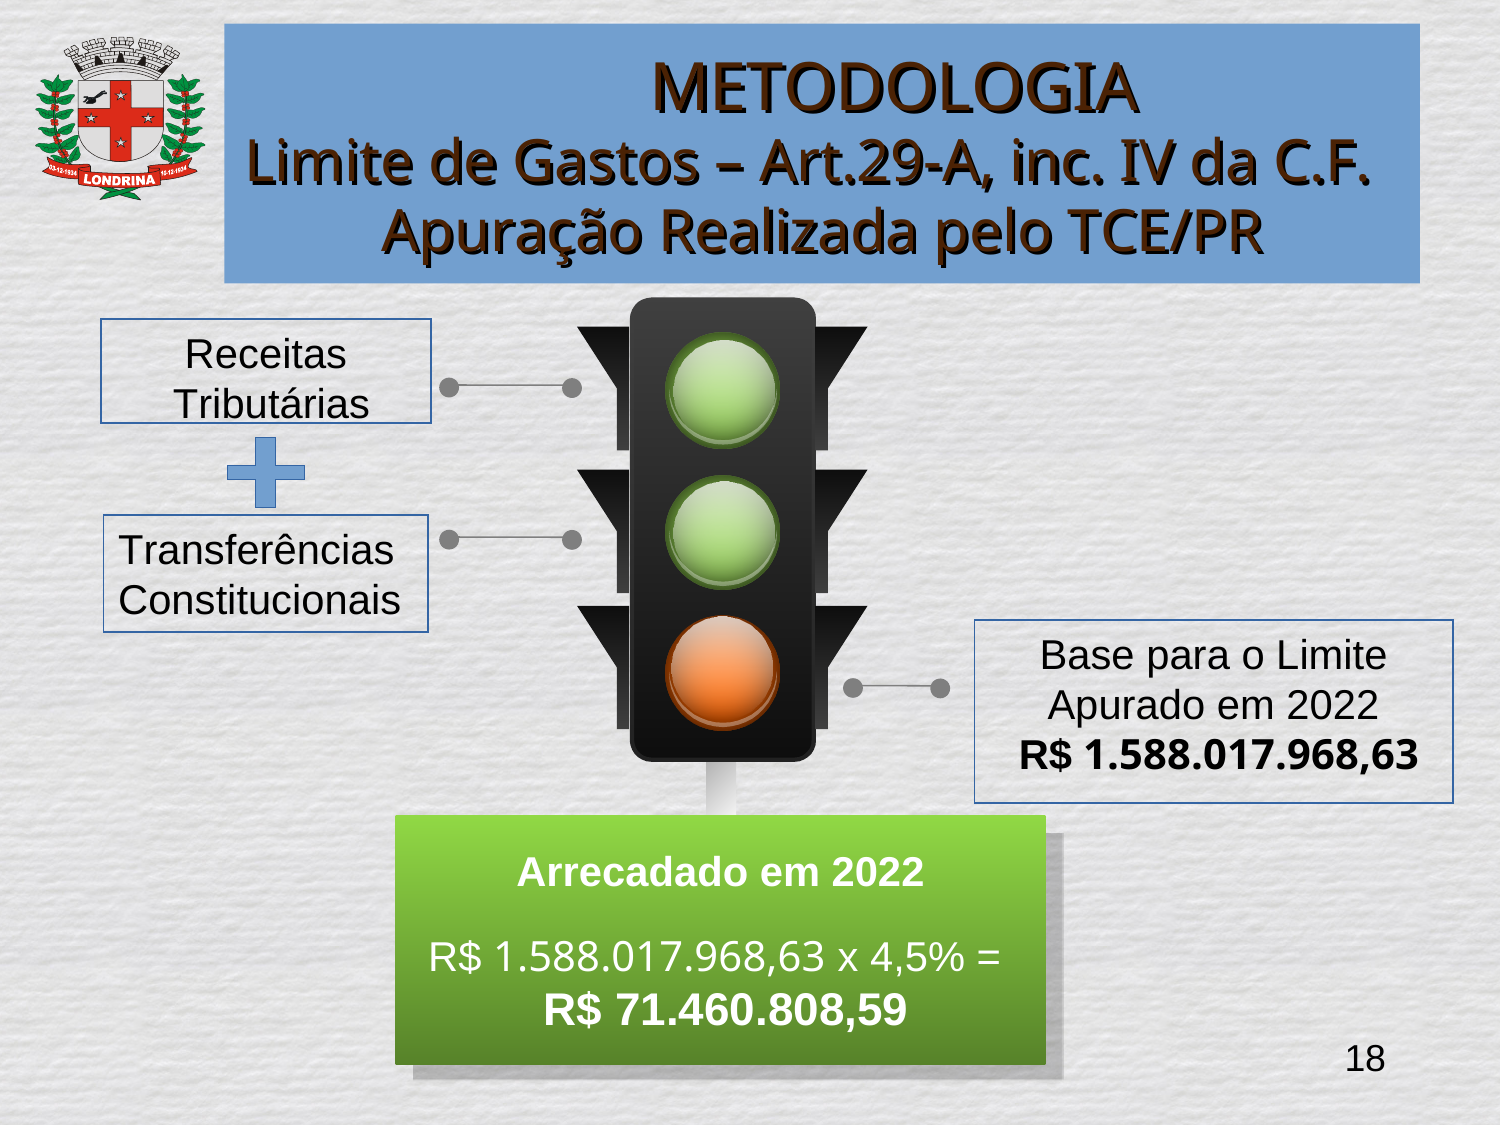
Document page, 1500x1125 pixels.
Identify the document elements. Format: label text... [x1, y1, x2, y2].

text_box [930, 678, 951, 699]
text_box [843, 678, 863, 698]
text_box [439, 377, 460, 398]
text_box Base para o Limite Apurado em 2022 R$ 1.588.017.968,63 [974, 620, 1453, 804]
text_box [576, 297, 868, 815]
text_box [439, 529, 460, 550]
text_box METODOLOGIA Limite de Gastos – Art.29-A, inc. IV da C.F. Apuração Realizada pelo TCE/PR [224, 23, 1420, 284]
picture [0, 0, 1500, 1125]
text_box [227, 437, 305, 508]
text_box <número> [1329, 1027, 1500, 1098]
text_box [562, 529, 582, 550]
text_box Transferências Constitucionais [103, 515, 429, 632]
text_box Receitas Tributárias [100, 318, 431, 423]
text_box Arrecadado em 2022 R$ 1.588.017.968,63 x 4,5% = R$ 71.460.808,59 [395, 815, 1046, 1065]
text_box [562, 378, 582, 398]
